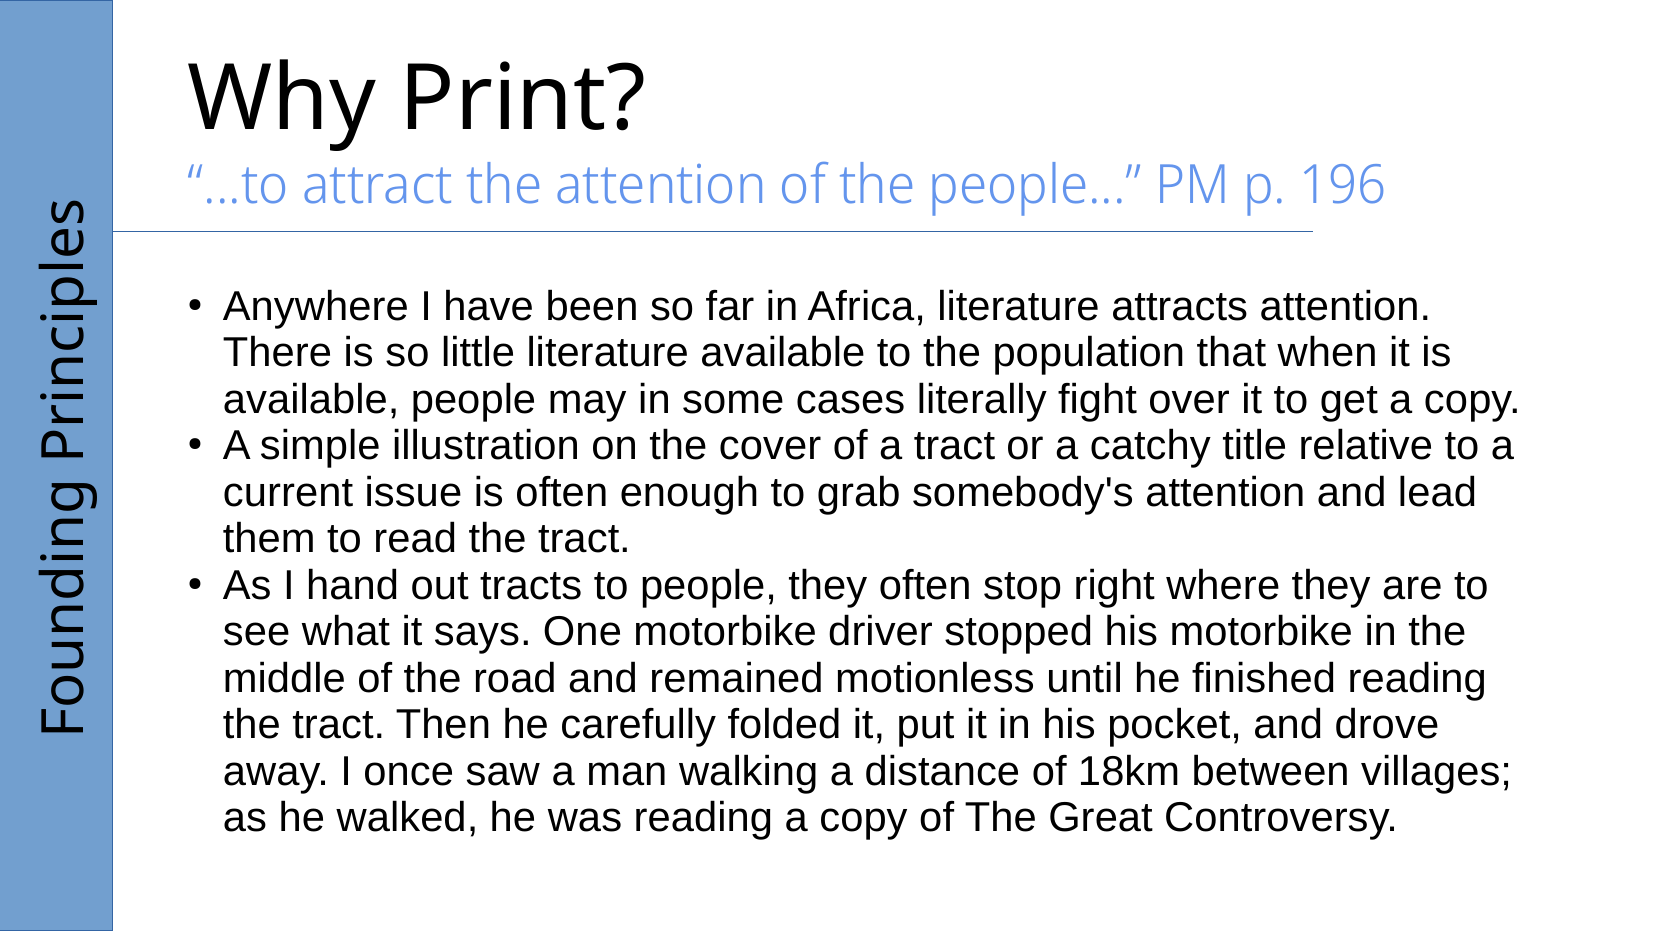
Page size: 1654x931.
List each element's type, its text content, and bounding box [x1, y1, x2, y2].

title “...to attract the attention of the people...” PM p. 196 [187, 125, 1571, 239]
text_box Founding Principles [13, 37, 105, 901]
subtitle Anywhere I have been so far in Africa, literature attracts attention. There is so little literature available to the population that when it is available, people may in some cases literally fight over it to get a copy. A simple illustration on the cover of a tract or a catchy title relative to a current issue is often enough to grab somebody's attention and lead them to read the tract. As I hand out tracts to people, they often stop right where they are to see what it says. One motorbike driver stopped his motorbike in the middle of the road and remained motionless until he finished reading the tract. Then he carefully folded it, put it in his pocket, and drove away. I once saw a man walking a distance of 18km between villages; as he walked, he was reading a copy of The Great Controversy. [187, 282, 1538, 887]
text_box [0, 0, 113, 931]
title Why Print? [187, 33, 1571, 125]
